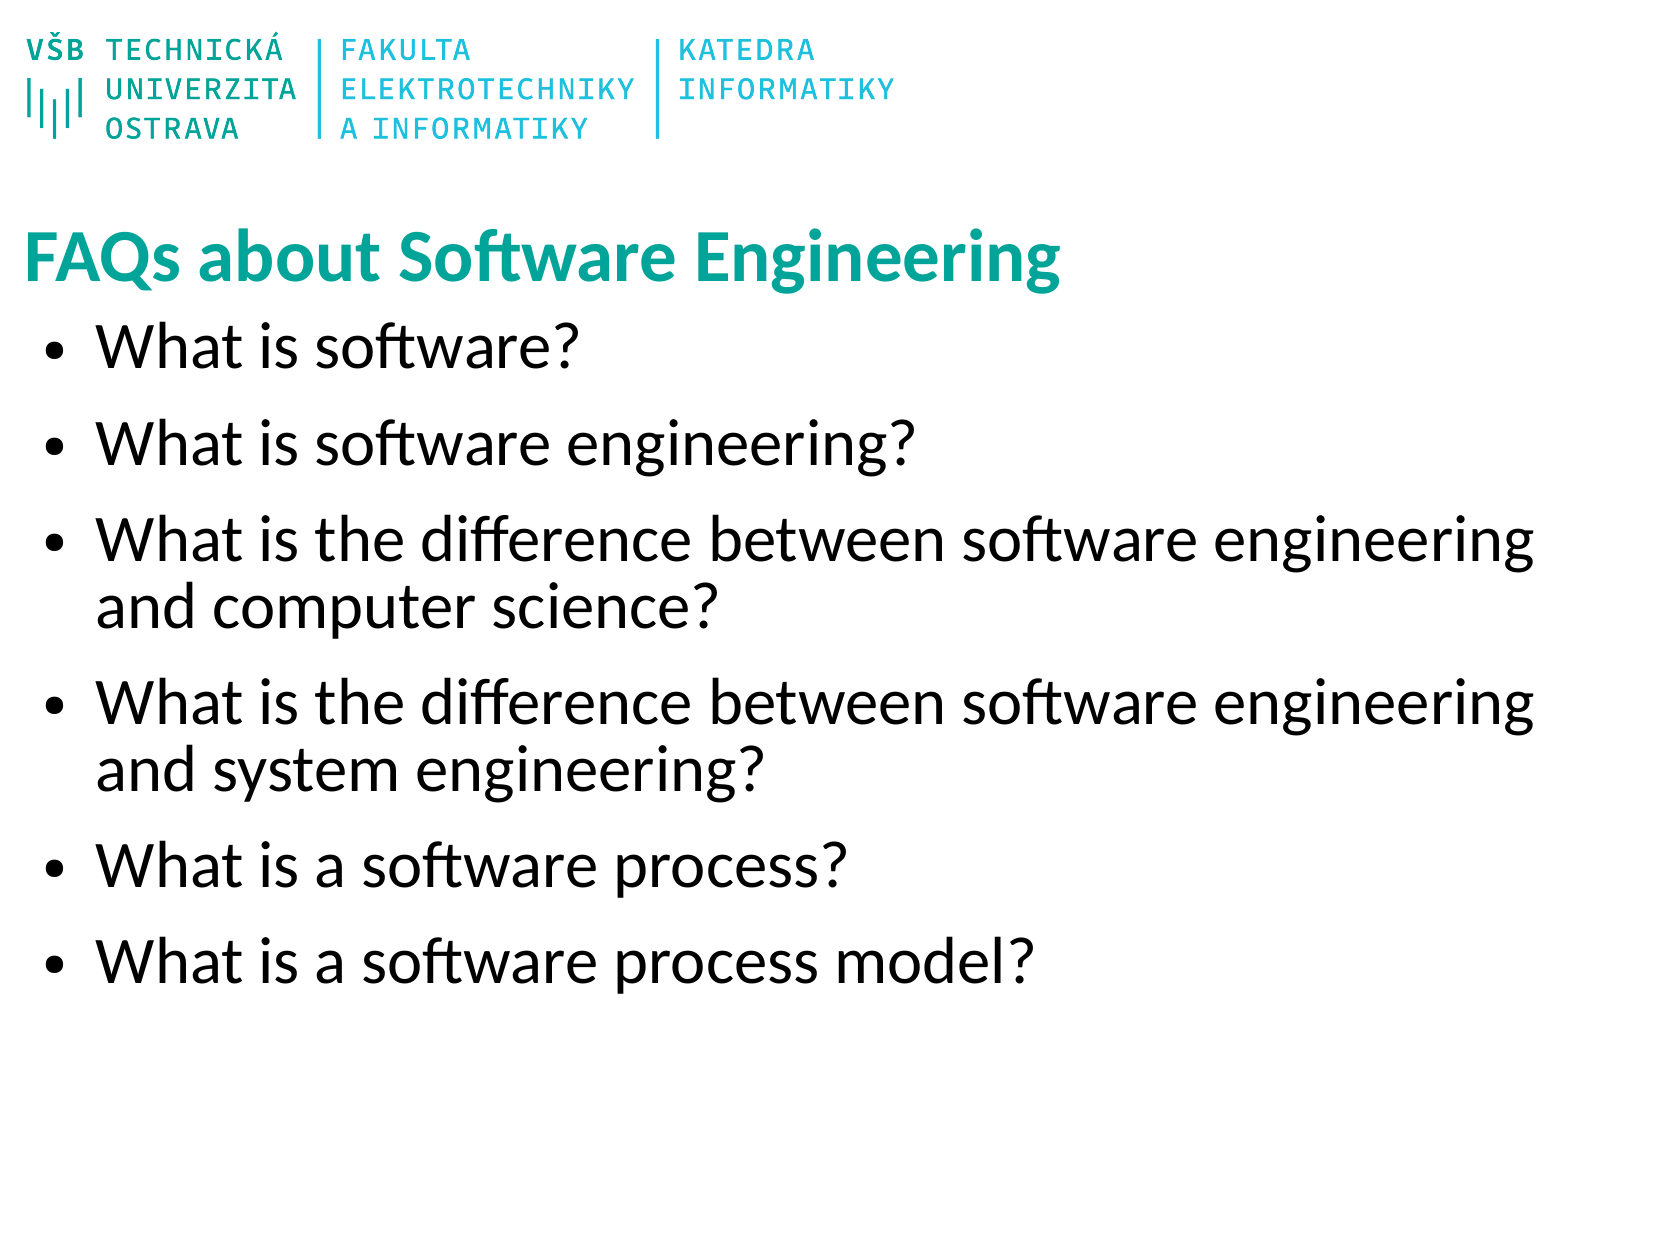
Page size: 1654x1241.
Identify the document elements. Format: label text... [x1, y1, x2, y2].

picture [26, 31, 894, 139]
title FAQs about Software Engineering [24, 169, 1629, 301]
list What is software? What is software engineering? What is the difference between software engineering and computer science? What is the difference between software engineering and system engineering? What is a software process? What is a software process model? [24, 318, 1629, 1146]
